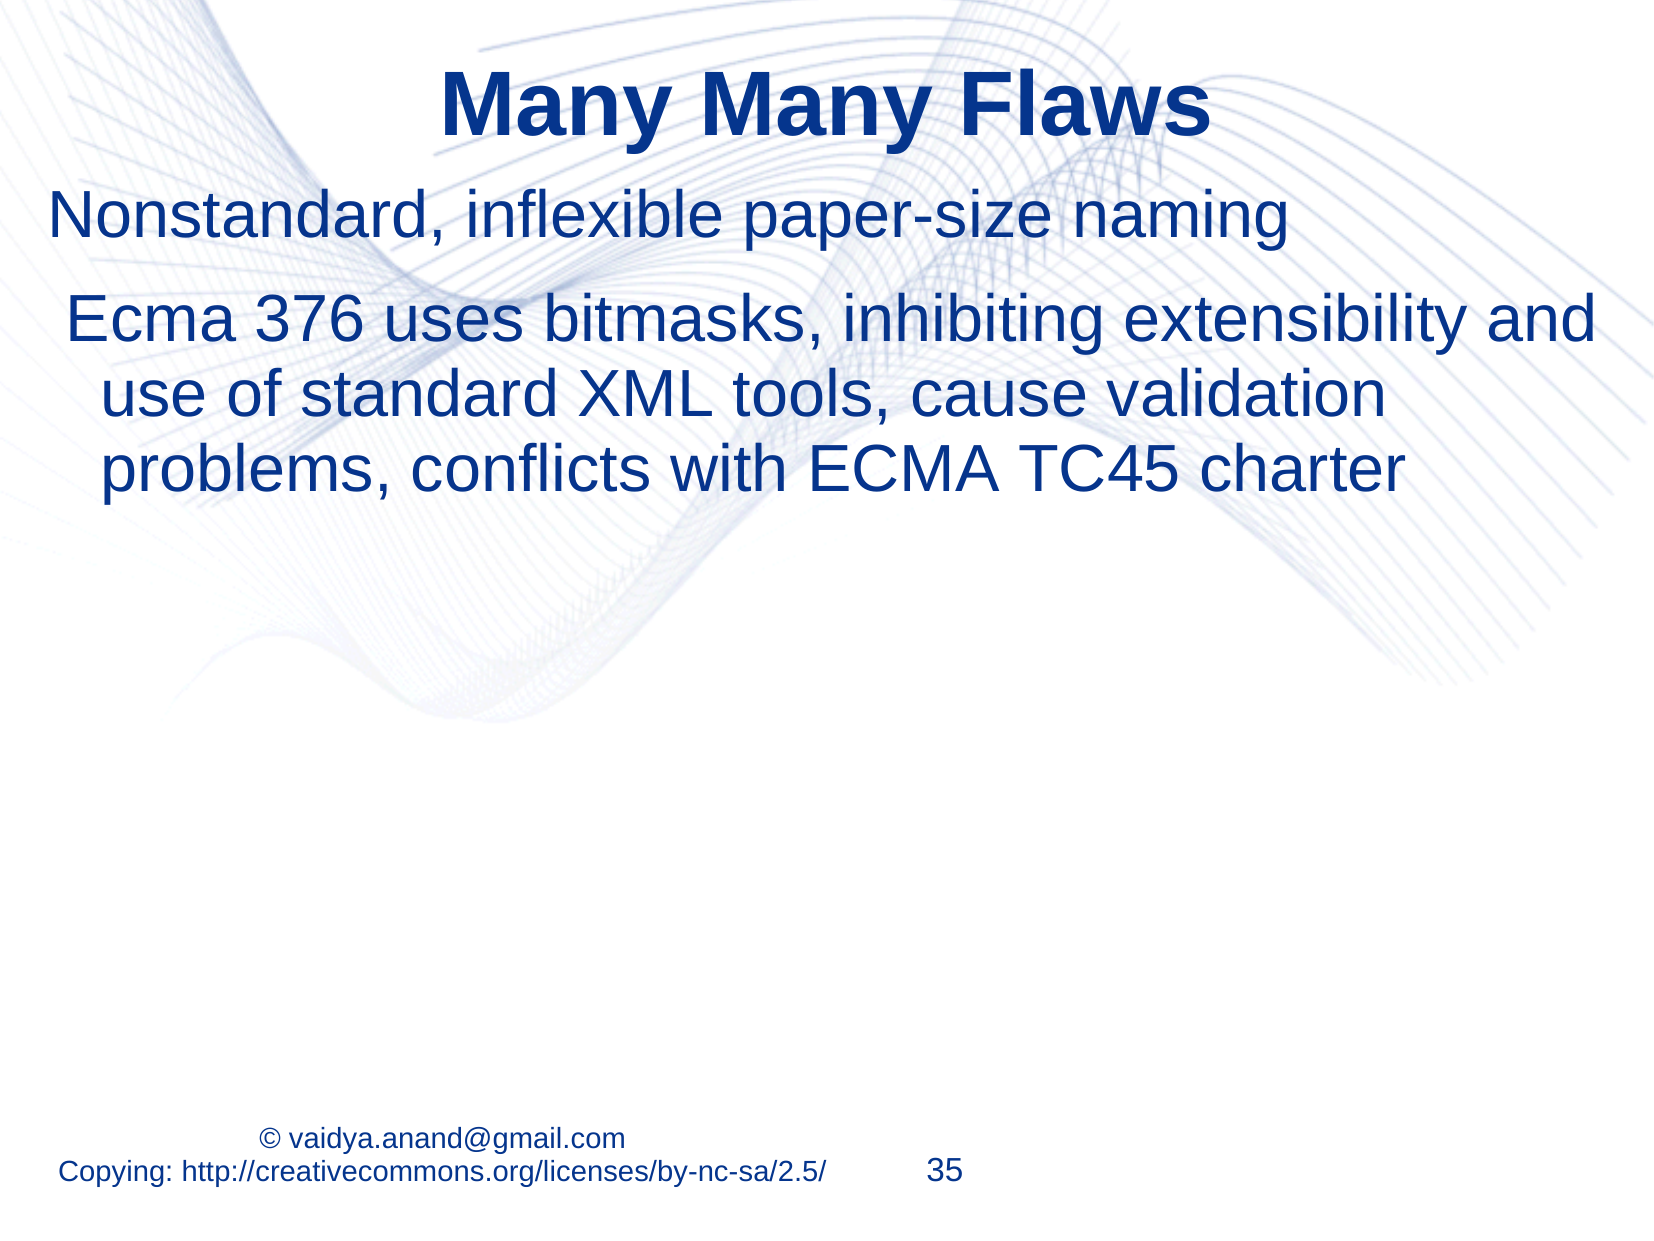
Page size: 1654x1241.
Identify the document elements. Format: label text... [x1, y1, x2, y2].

picture [0, 0, 1654, 1241]
list Nonstandard, inflexible paper-size naming Ecma 376 uses bitmasks, inhibiting extensibility and use of standard XML tools, cause validation problems, conflicts with ECMA TC45 charter [29, 177, 1625, 1108]
title Many Many Flaws [29, 36, 1625, 170]
